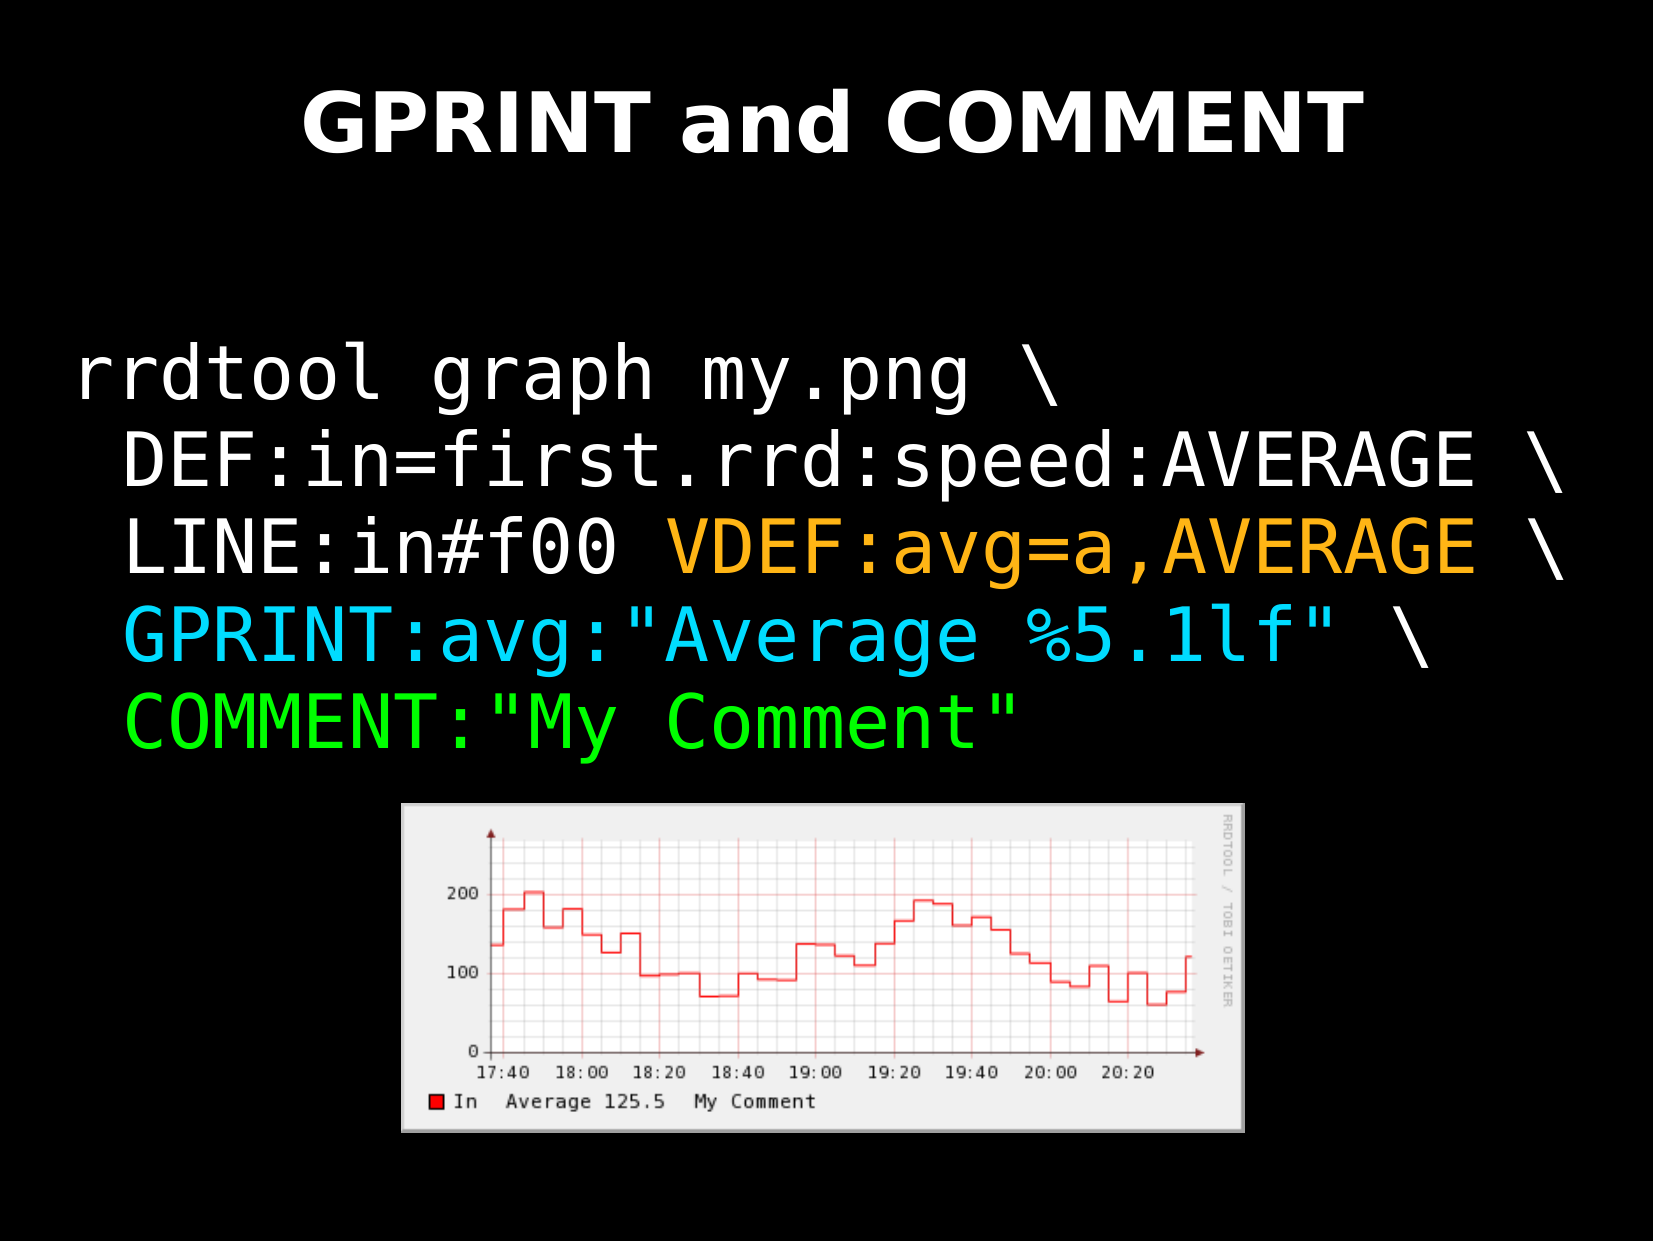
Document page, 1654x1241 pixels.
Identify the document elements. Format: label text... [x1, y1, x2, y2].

list rrdtool graph my.png \ DEF:in=first.rrd:speed:AVERAGE \ LINE:in#f00 VDEF:avg=a,AVERAGE \ GPRINT:avg:"Average %5.1lf" \ COMMENT:"My Comment" [51, 329, 1571, 1099]
picture [401, 803, 1245, 1133]
title GPRINT and COMMENT [59, 75, 1607, 225]
